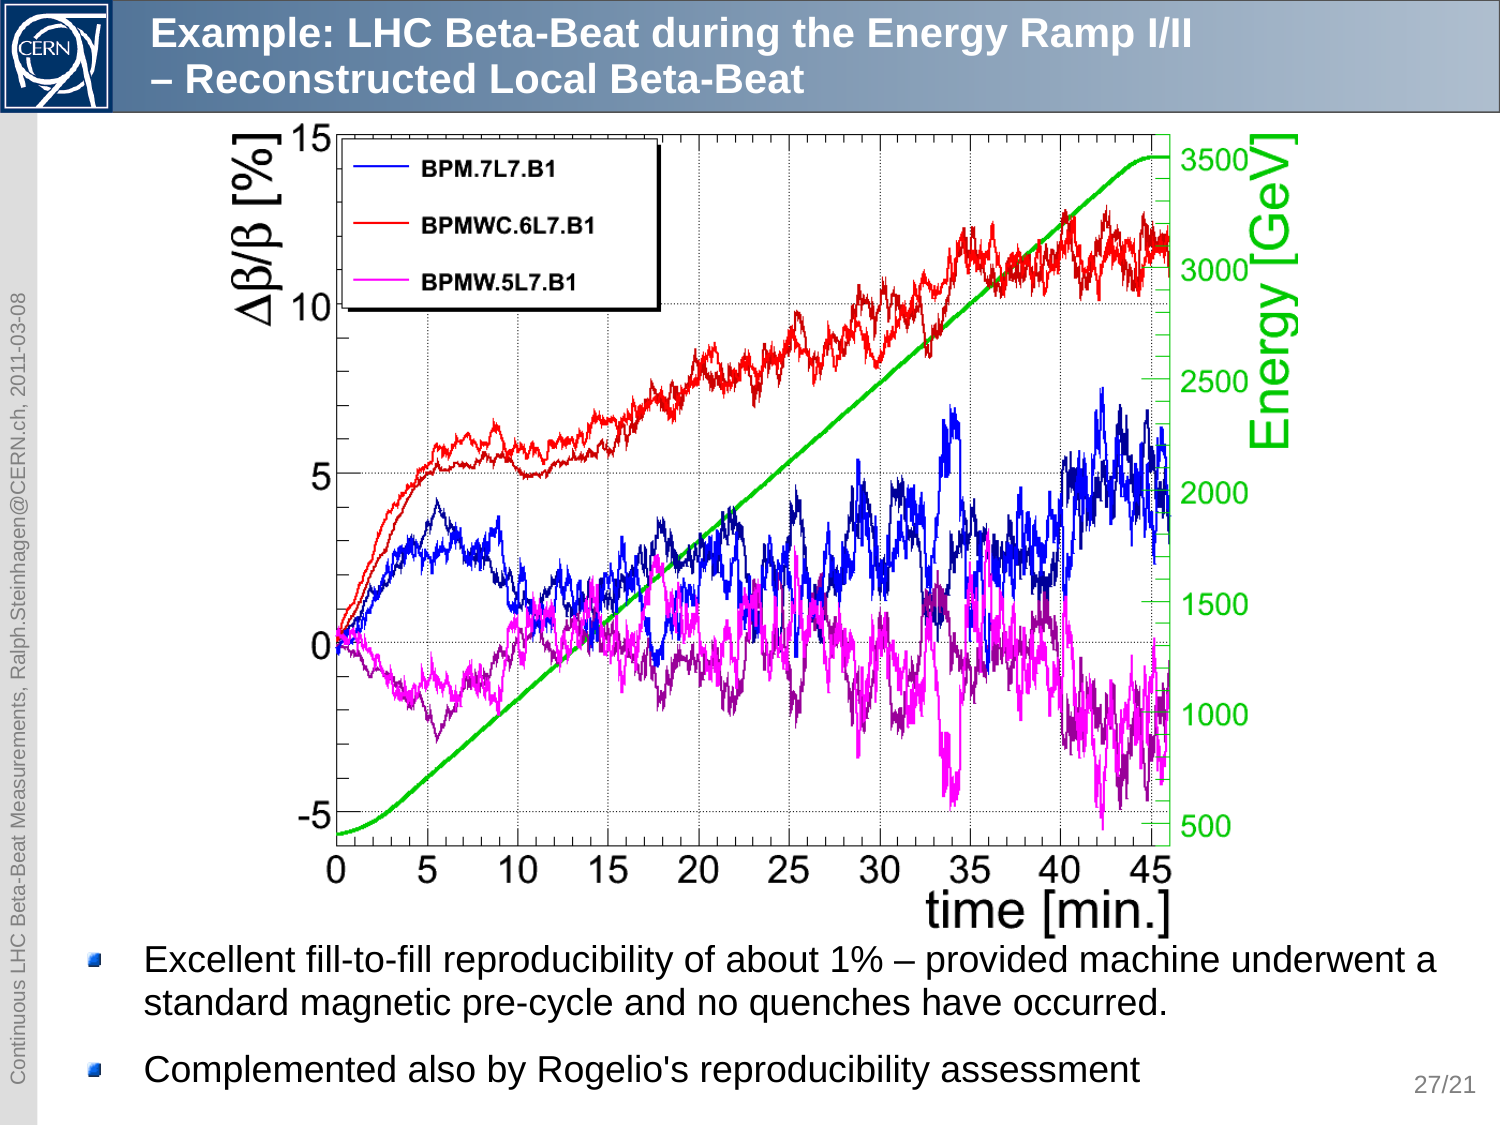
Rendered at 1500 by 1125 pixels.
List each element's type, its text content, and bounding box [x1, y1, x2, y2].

title Example: LHC Beta-Beat during the Energy Ramp I/II – Reconstructed Local Beta-Beat [150, 7, 1201, 106]
picture [0, 0, 113, 113]
list Excellent fill-to-fill reproducibility of about 1% – provided machine underwent a standard magnetic pre-cycle and no quenches have occurred. Complemented also by Rogelio's reproducibility assessment [87, 137, 1438, 1091]
picture [230, 118, 1298, 945]
